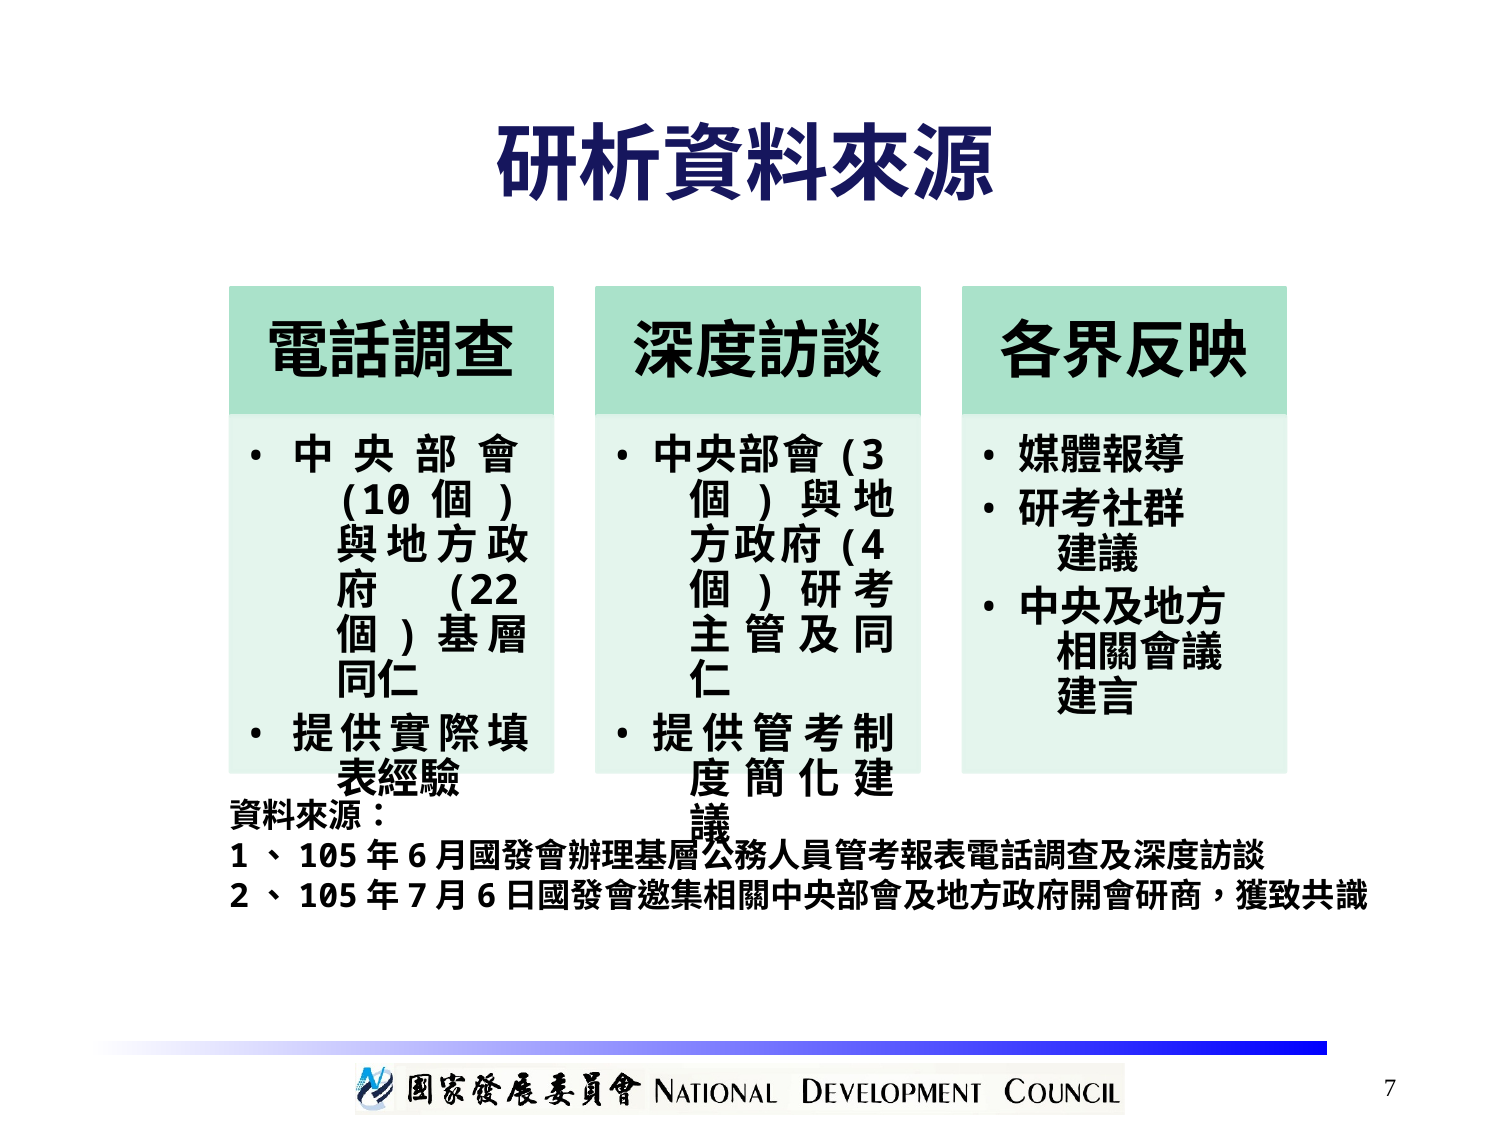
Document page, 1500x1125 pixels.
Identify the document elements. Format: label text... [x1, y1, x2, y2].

text_box [1368, 1063, 1485, 1100]
text_box 媒體報導 研考社群 建議 中央及地方相關會議建言 [963, 416, 1286, 772]
text_box 中央部會(10個)與地方政府(22個)基層同仁 提供實際填表經驗 [230, 416, 553, 772]
text_box 資料來源： 1、105年6月國發會辦理基層公務人員管考報表電話調查及深度訪談 2、105年7月6日國發會邀集相關中央部會及地方政府開會研商，獲致共識 [214, 786, 1421, 924]
text_box 中央部會(3個)與地方政府(4個)研考主管及同仁 提供管考制度簡化建議 [597, 416, 919, 772]
title 研析資料來源 [70, 102, 1421, 291]
text_box 電話調查 [230, 287, 553, 416]
text_box 深度訪談 [597, 287, 919, 416]
text_box 各界反映 [963, 287, 1286, 416]
